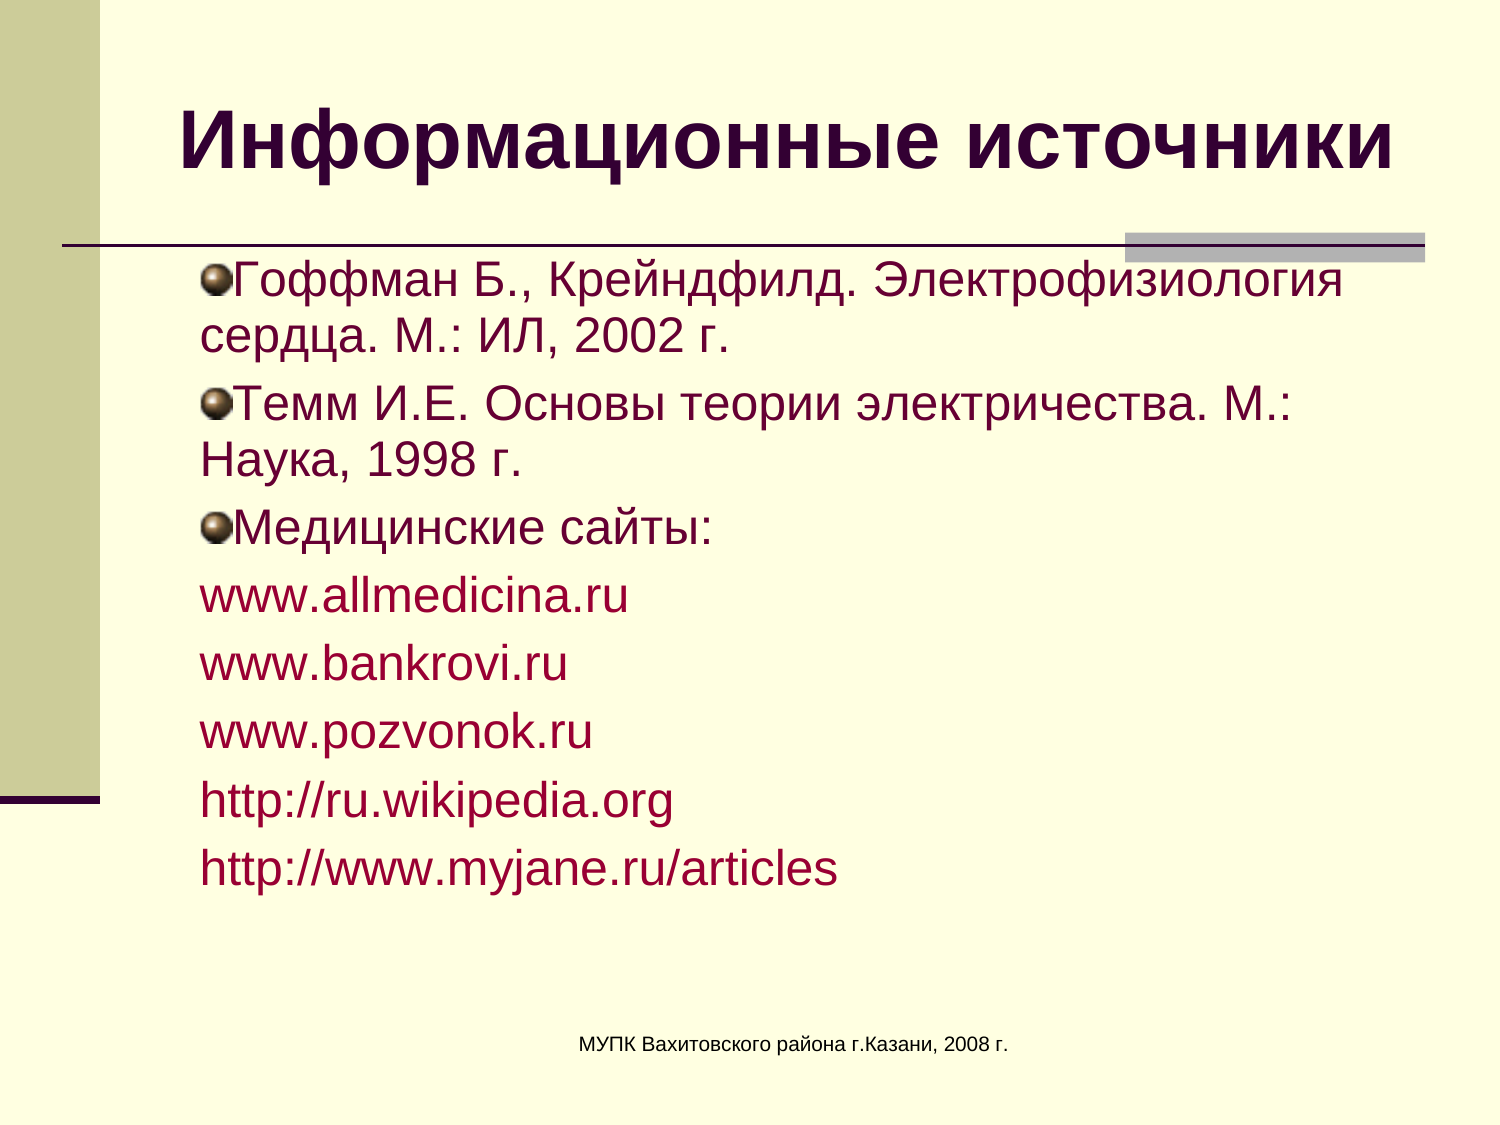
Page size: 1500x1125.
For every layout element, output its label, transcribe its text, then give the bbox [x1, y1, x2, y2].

list Гоффман Б., Крейндфилд. Электрофизиология сердца. М.: ИЛ, 2002 г. Темм И.Е. Основы теории электричества. М.: Наука, 1998 г. Медицинские сайты: www.allmedicina.ru www.bankrovi.ru www.pozvonok.ru http://ru.wikipedia.org http://www.myjane.ru/articles [112, 243, 1388, 987]
title Информационные источники [150, 45, 1426, 234]
